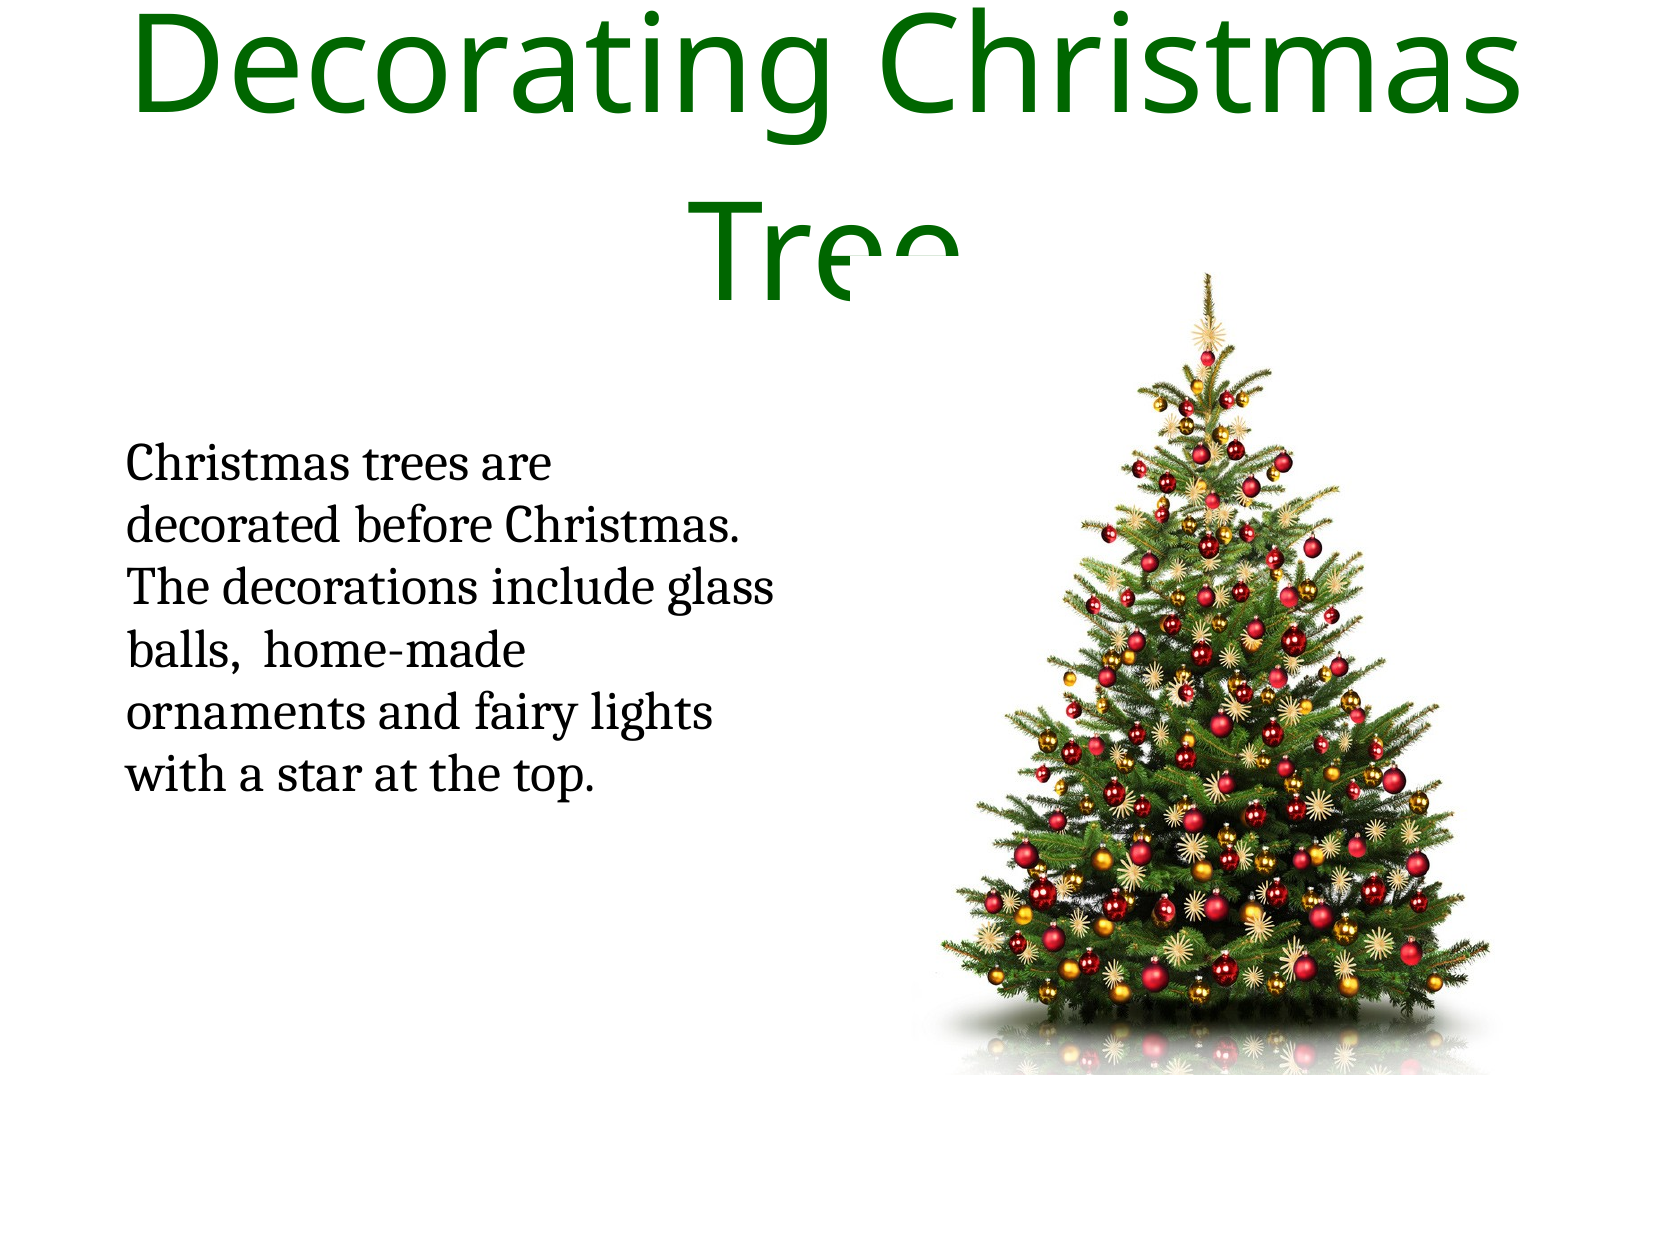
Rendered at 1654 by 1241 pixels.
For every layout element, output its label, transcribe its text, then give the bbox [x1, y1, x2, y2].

picture [850, 256, 1598, 1075]
title Decorating Christmas Tree [82, 49, 1571, 257]
text_box Christmas trees are decorated before Christmas. The decorations include glass balls, home-made ornaments and fairy lights with a star at the top. [111, 361, 792, 889]
